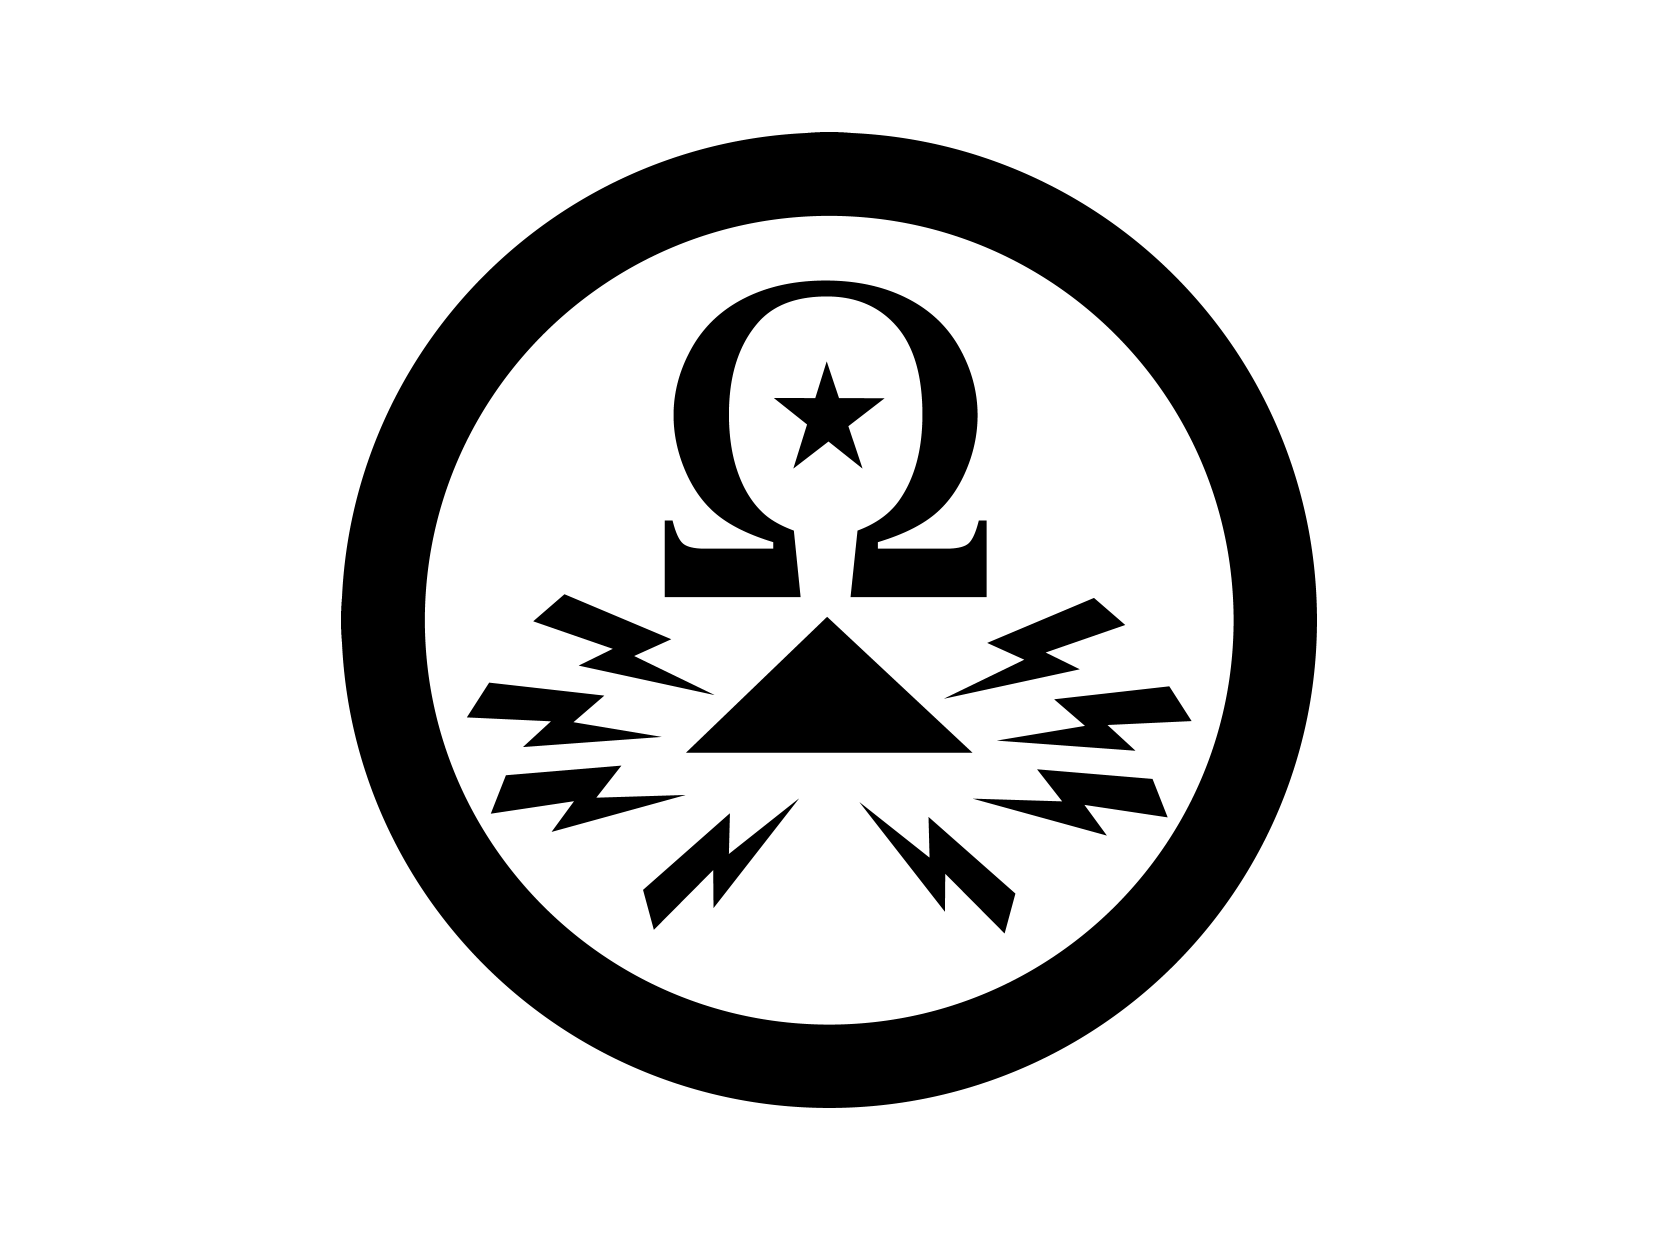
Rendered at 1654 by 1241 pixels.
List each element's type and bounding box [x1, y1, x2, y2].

picture [341, 132, 1317, 1108]
